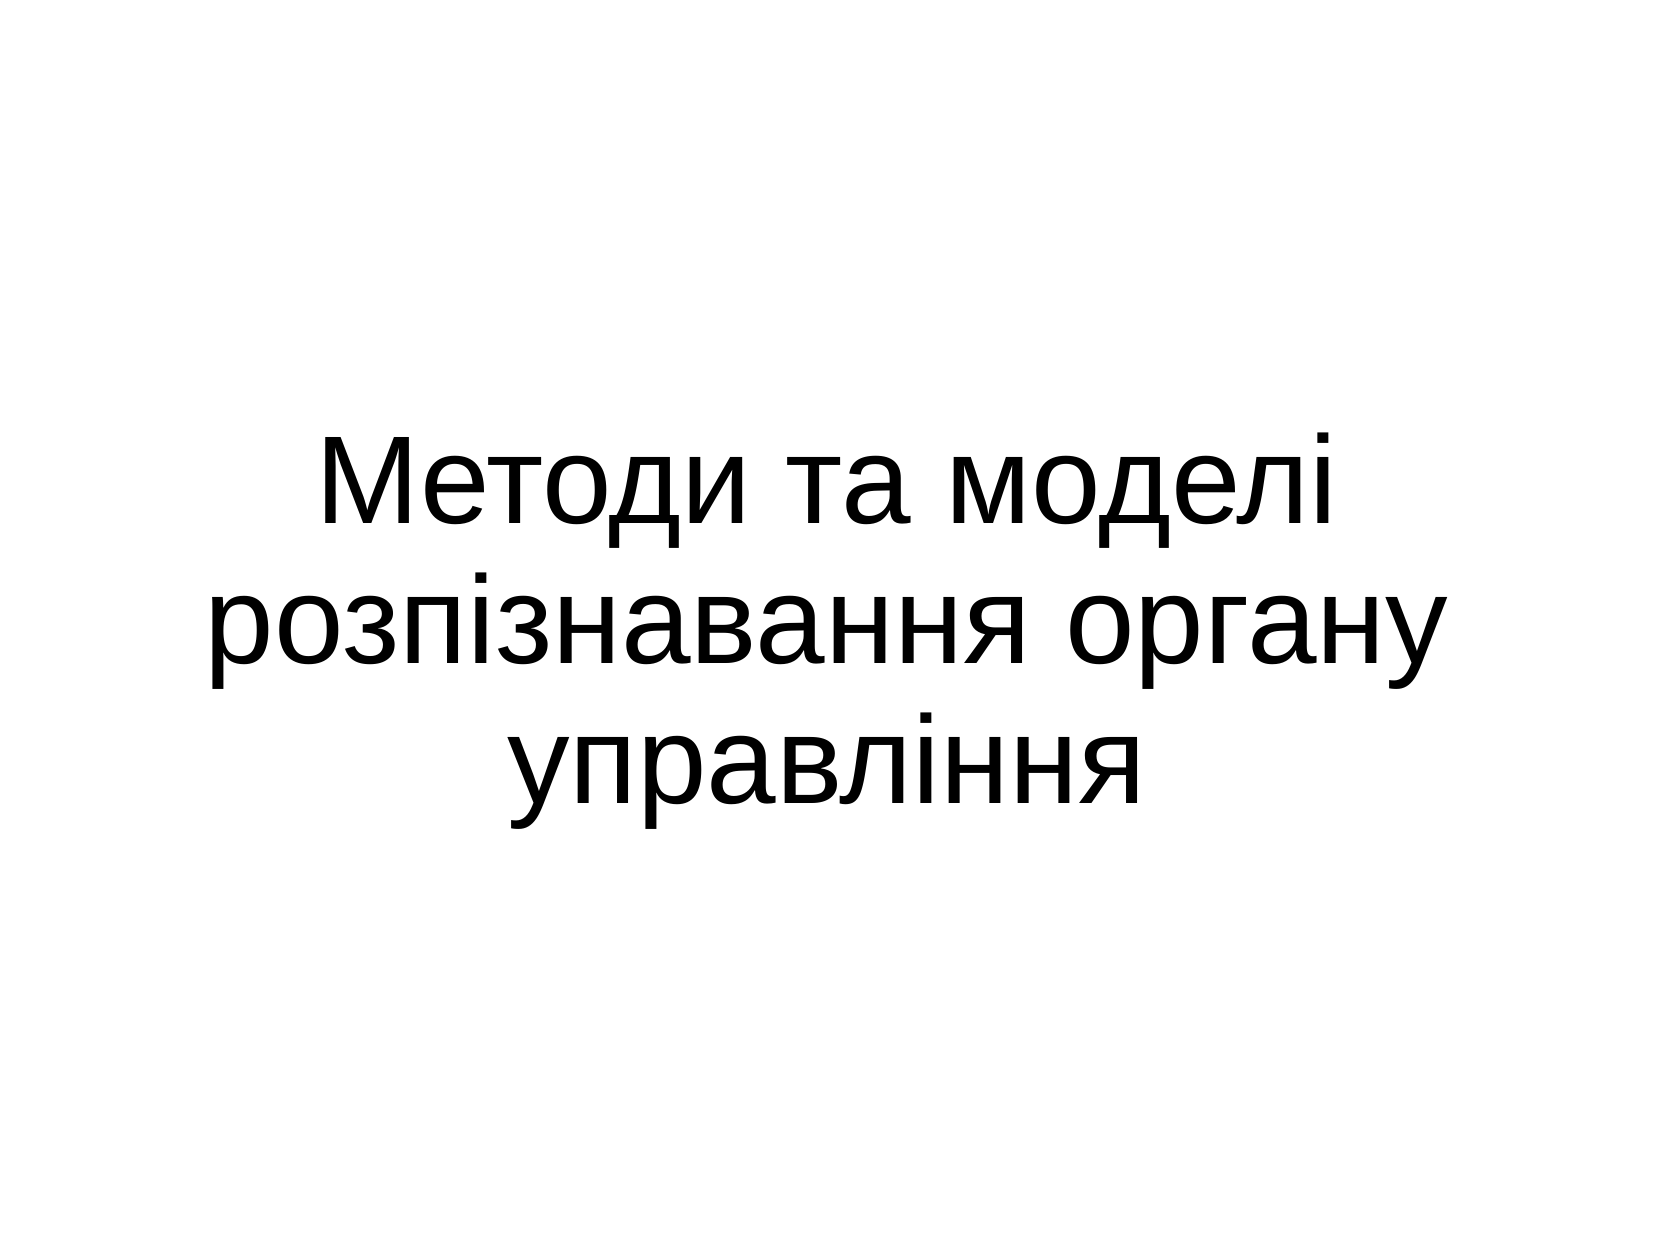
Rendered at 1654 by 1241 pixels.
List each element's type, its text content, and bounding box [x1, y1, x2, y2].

title Методи та моделі розпізнавання органу управління [82, 410, 1571, 830]
